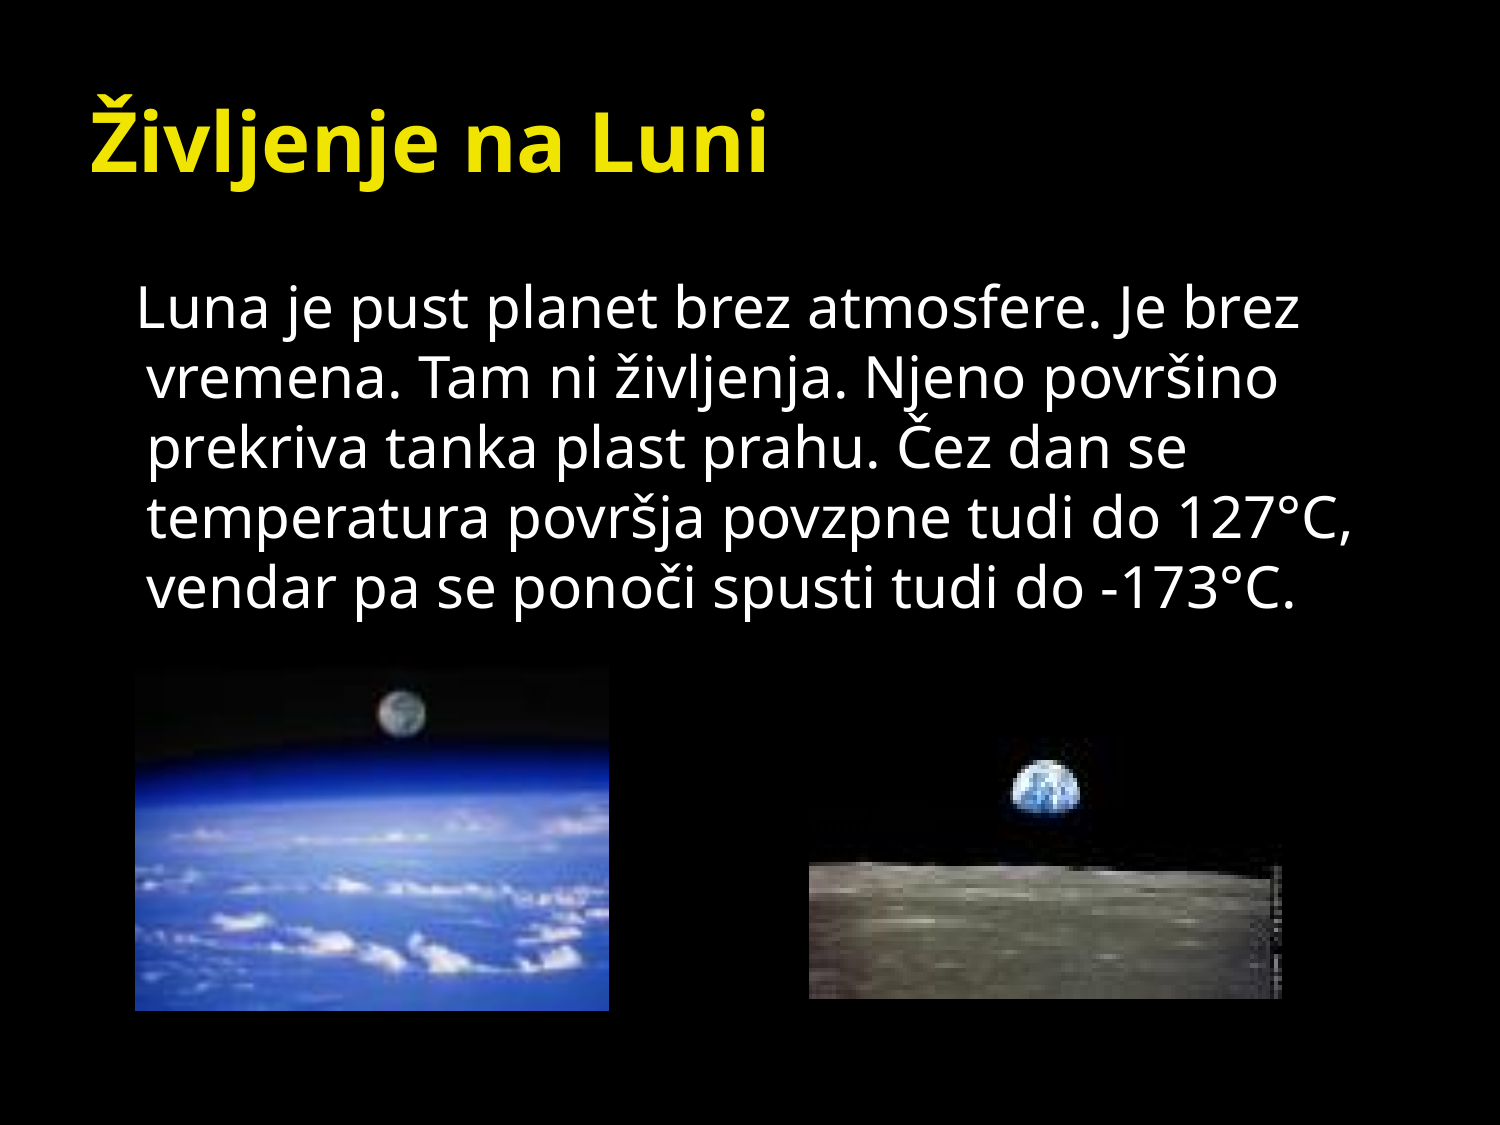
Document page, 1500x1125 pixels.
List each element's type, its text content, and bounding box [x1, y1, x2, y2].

picture [135, 656, 609, 1011]
picture [809, 668, 1282, 999]
title Življenje na Luni [75, 45, 1425, 233]
list Luna je pust planet brez atmosfere. Je brez vremena. Tam ni življenja. Njeno površino prekriva tanka plast prahu. Čez dan se temperatura površja povzpne tudi do 127°C, vendar pa se ponoči spusti tudi do -173°C. [75, 262, 1425, 669]
